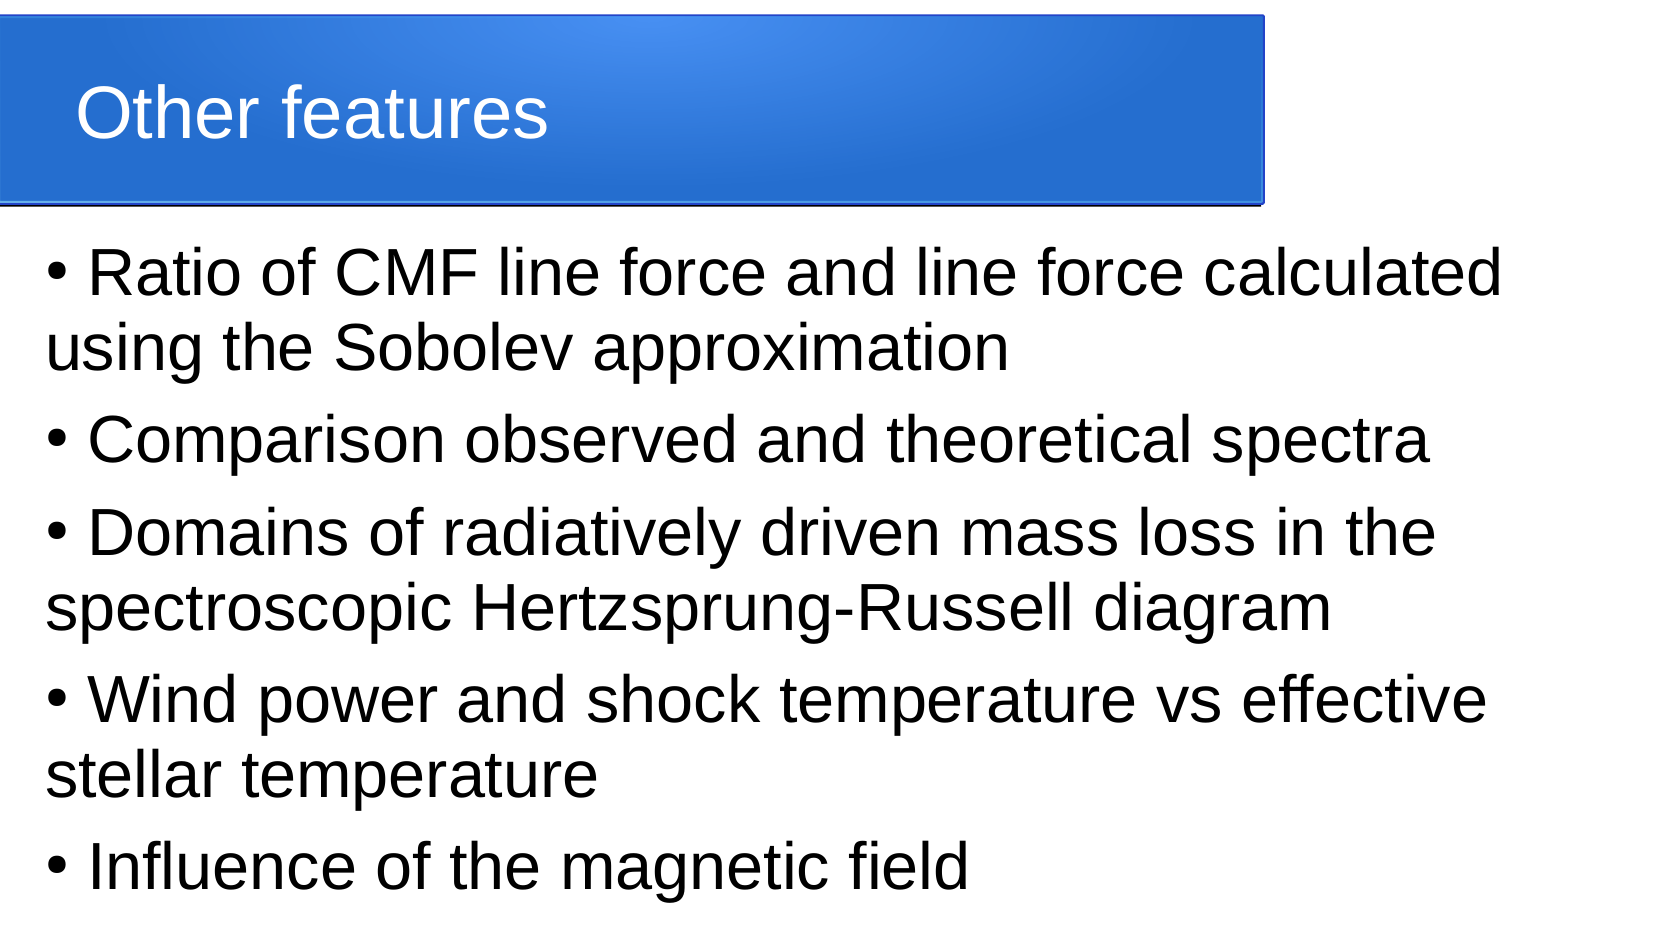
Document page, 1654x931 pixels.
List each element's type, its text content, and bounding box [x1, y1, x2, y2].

subtitle Ratio of CMF line force and line force calculated using the Sobolev approximation Comparison observed and theoretical spectra Domains of radiatively driven mass loss in the spectroscopic Hertzsprung-Russell diagram Wind power and shock temperature vs effective stellar temperature Influence of the magnetic field [45, 224, 1571, 915]
title Other features [75, 30, 1268, 197]
